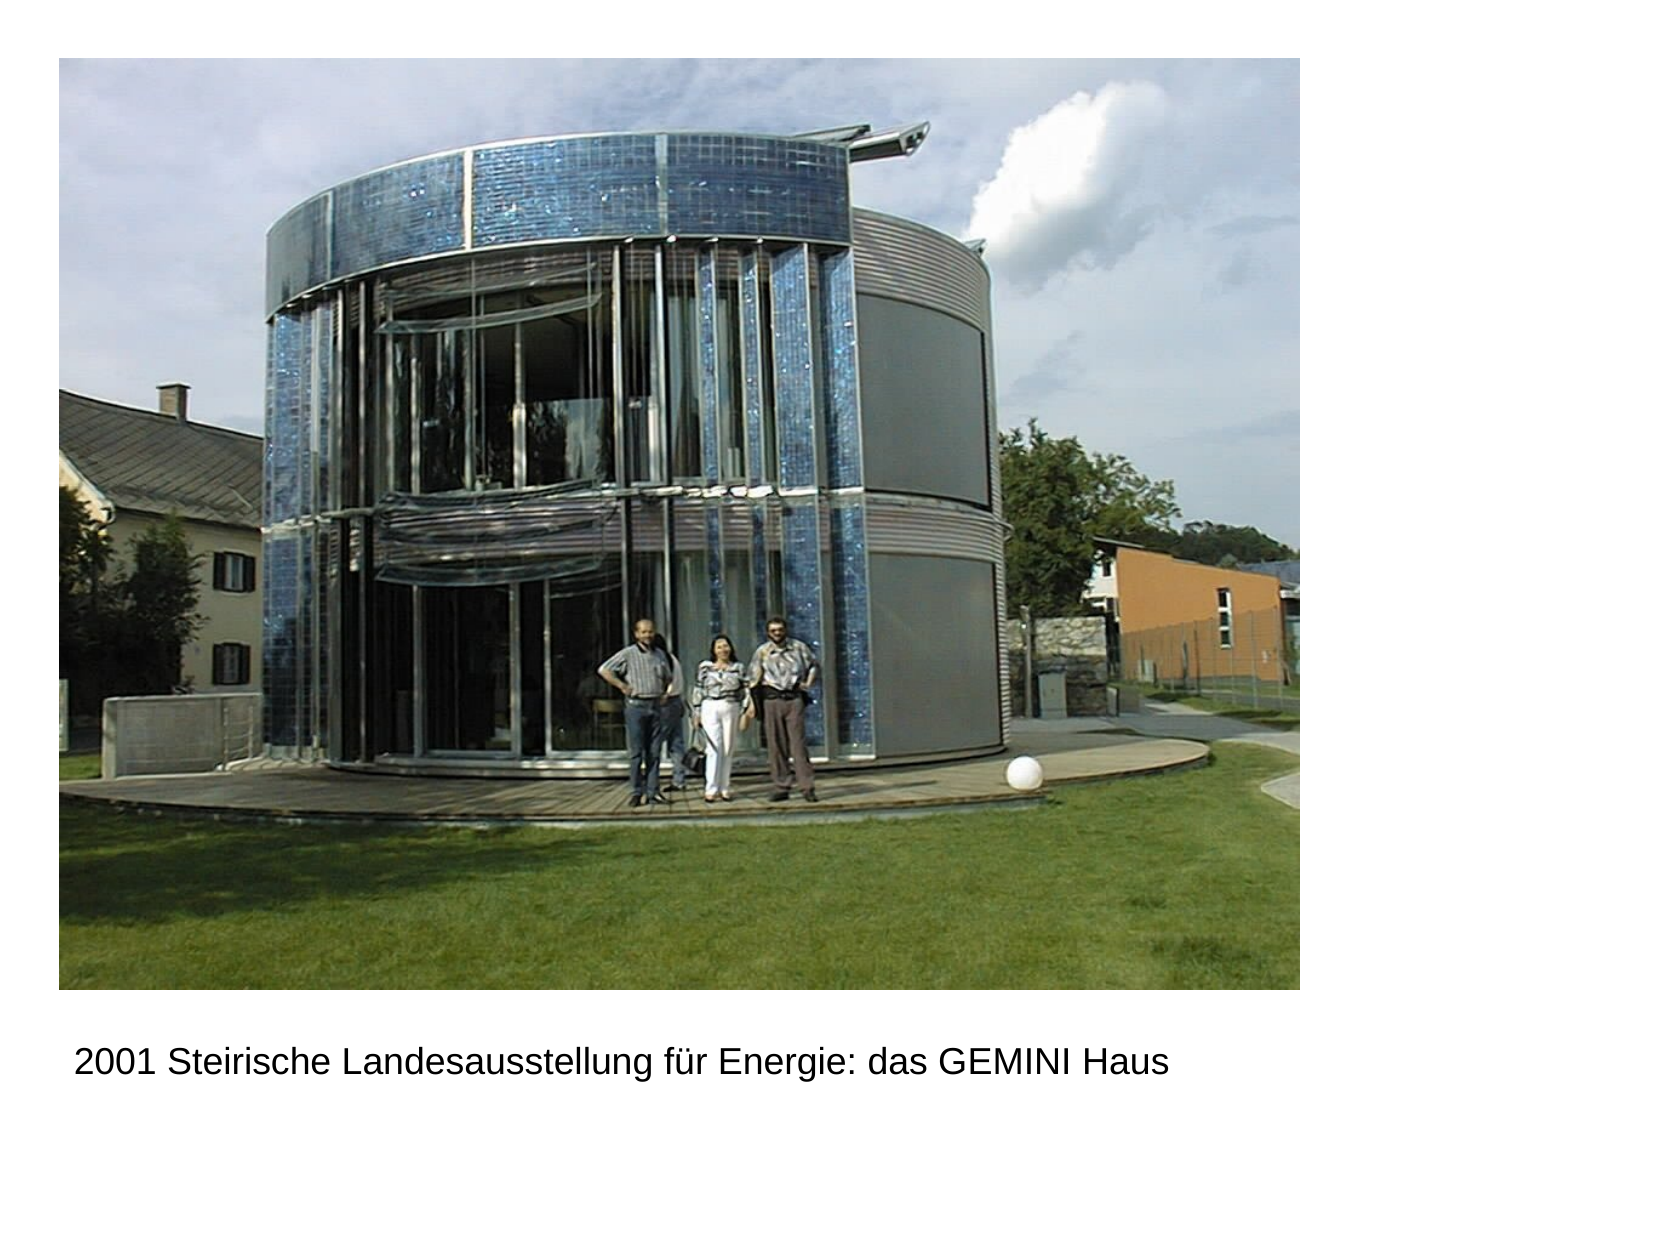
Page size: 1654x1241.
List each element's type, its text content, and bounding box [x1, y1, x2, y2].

picture [59, 58, 1300, 990]
text_box 2001 Steirische Landesausstellung für Energie: das GEMINI Haus [59, 1033, 1185, 1091]
